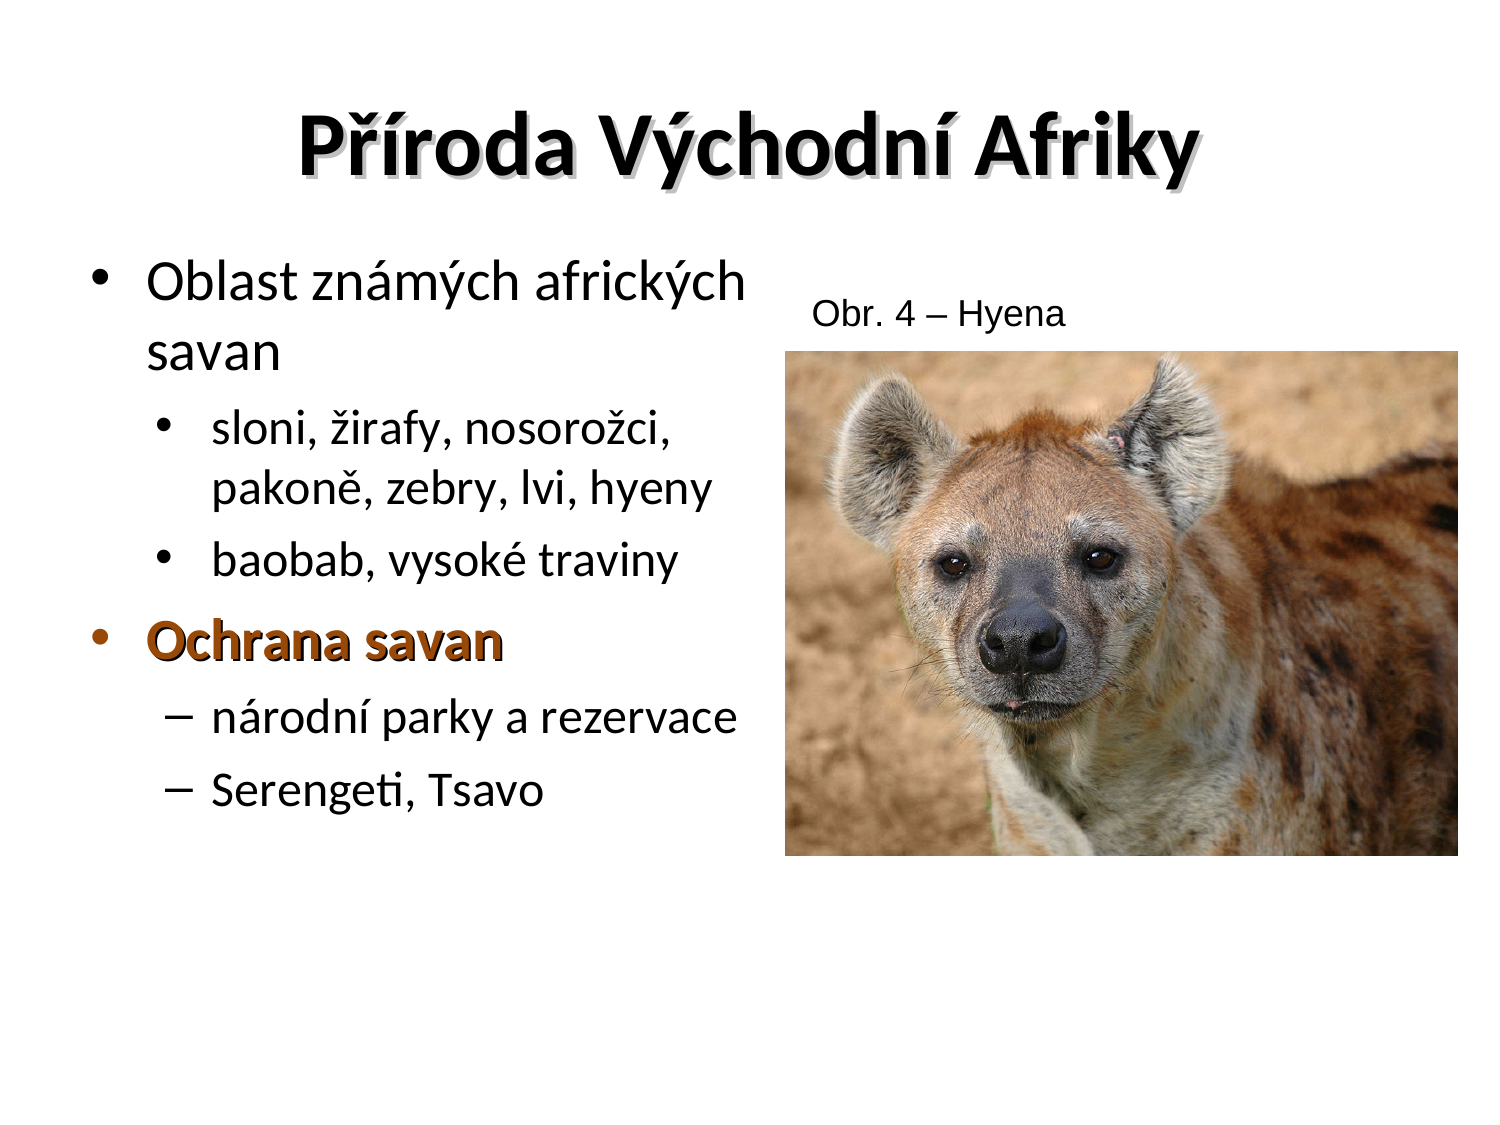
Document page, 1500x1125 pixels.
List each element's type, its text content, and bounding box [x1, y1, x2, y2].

picture [785, 351, 1458, 856]
title Příroda Východní Afriky [75, 45, 1426, 233]
list Oblast známých afrických savan sloni, žirafy, nosorožci, pakoně, zebry, lvi, hyeny baobab, vysoké traviny Ochrana savan národní parky a rezervace Serengeti, Tsavo [75, 234, 809, 868]
text_box Obr. 4 – Hyena [796, 281, 1102, 342]
